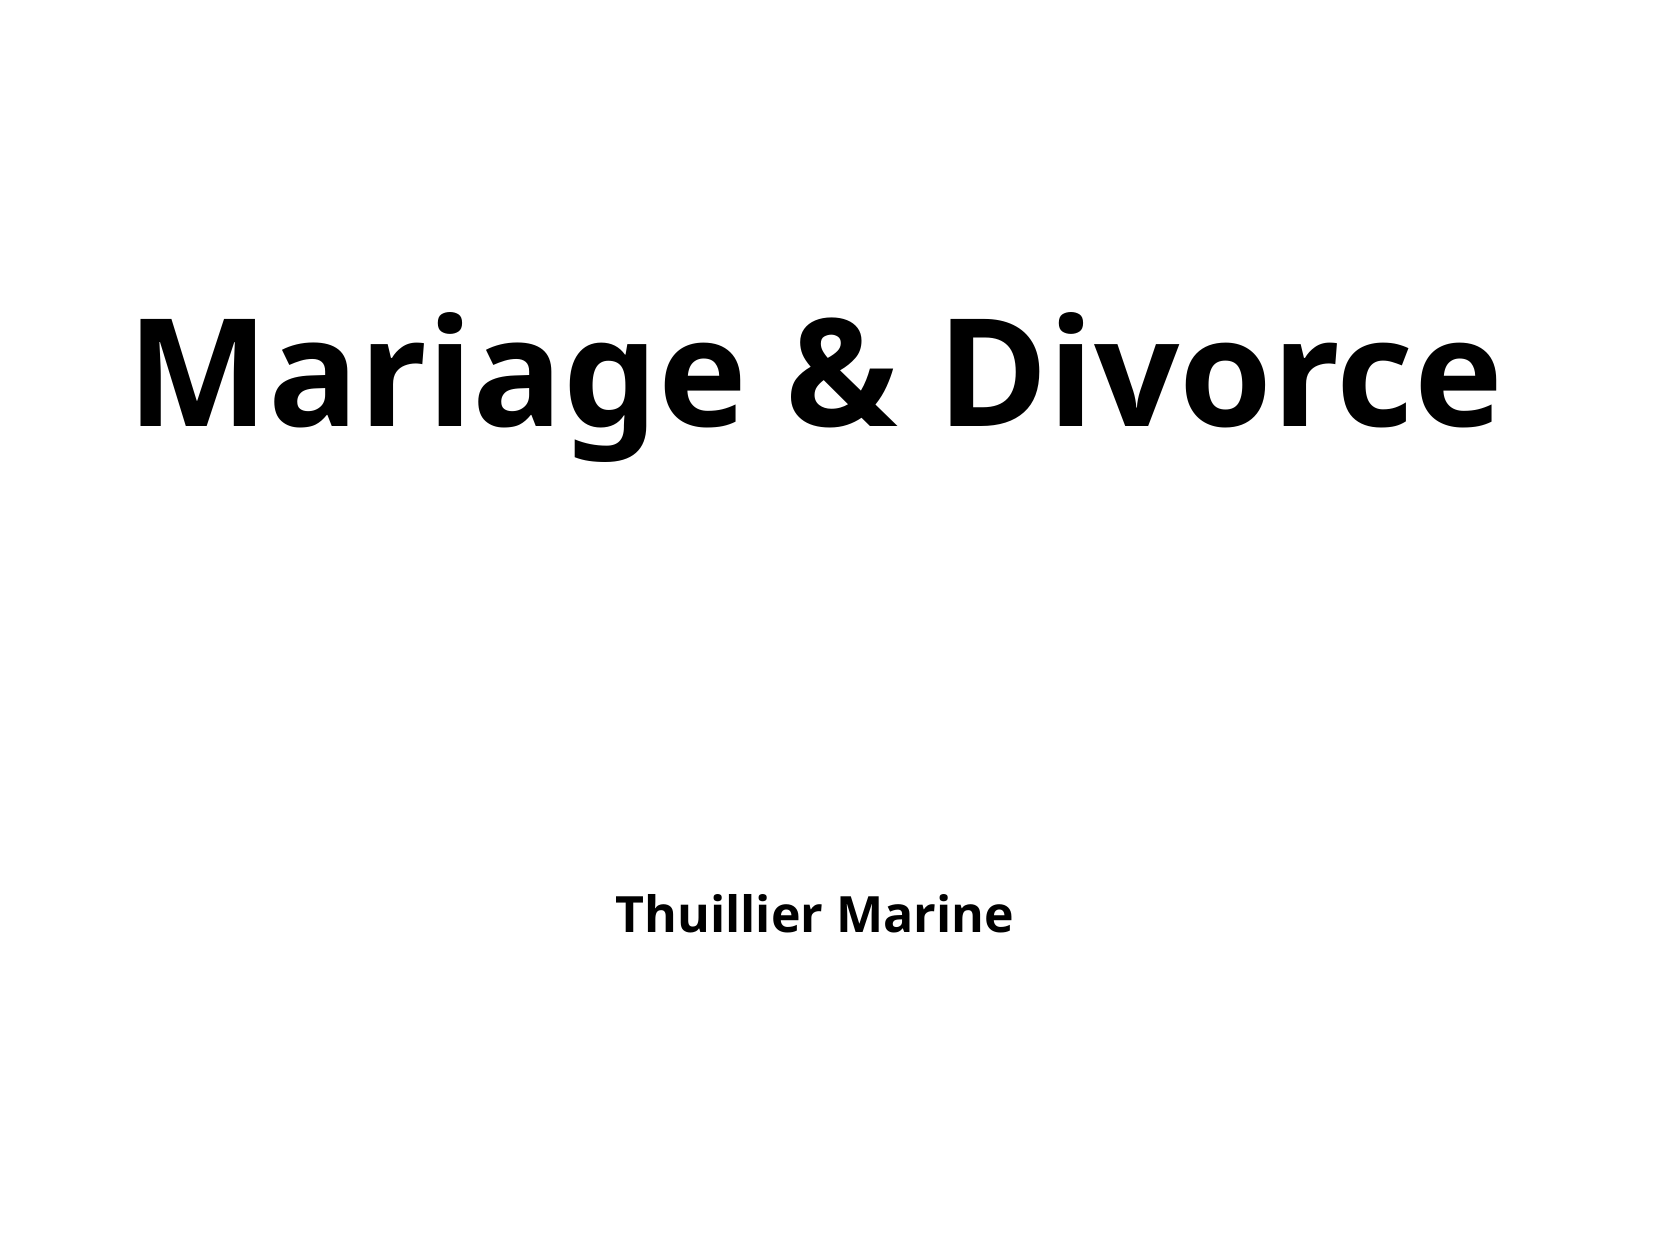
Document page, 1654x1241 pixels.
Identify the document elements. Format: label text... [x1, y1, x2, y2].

subtitle Mariage & Divorce Thuillier Marine [70, 197, 1560, 1016]
